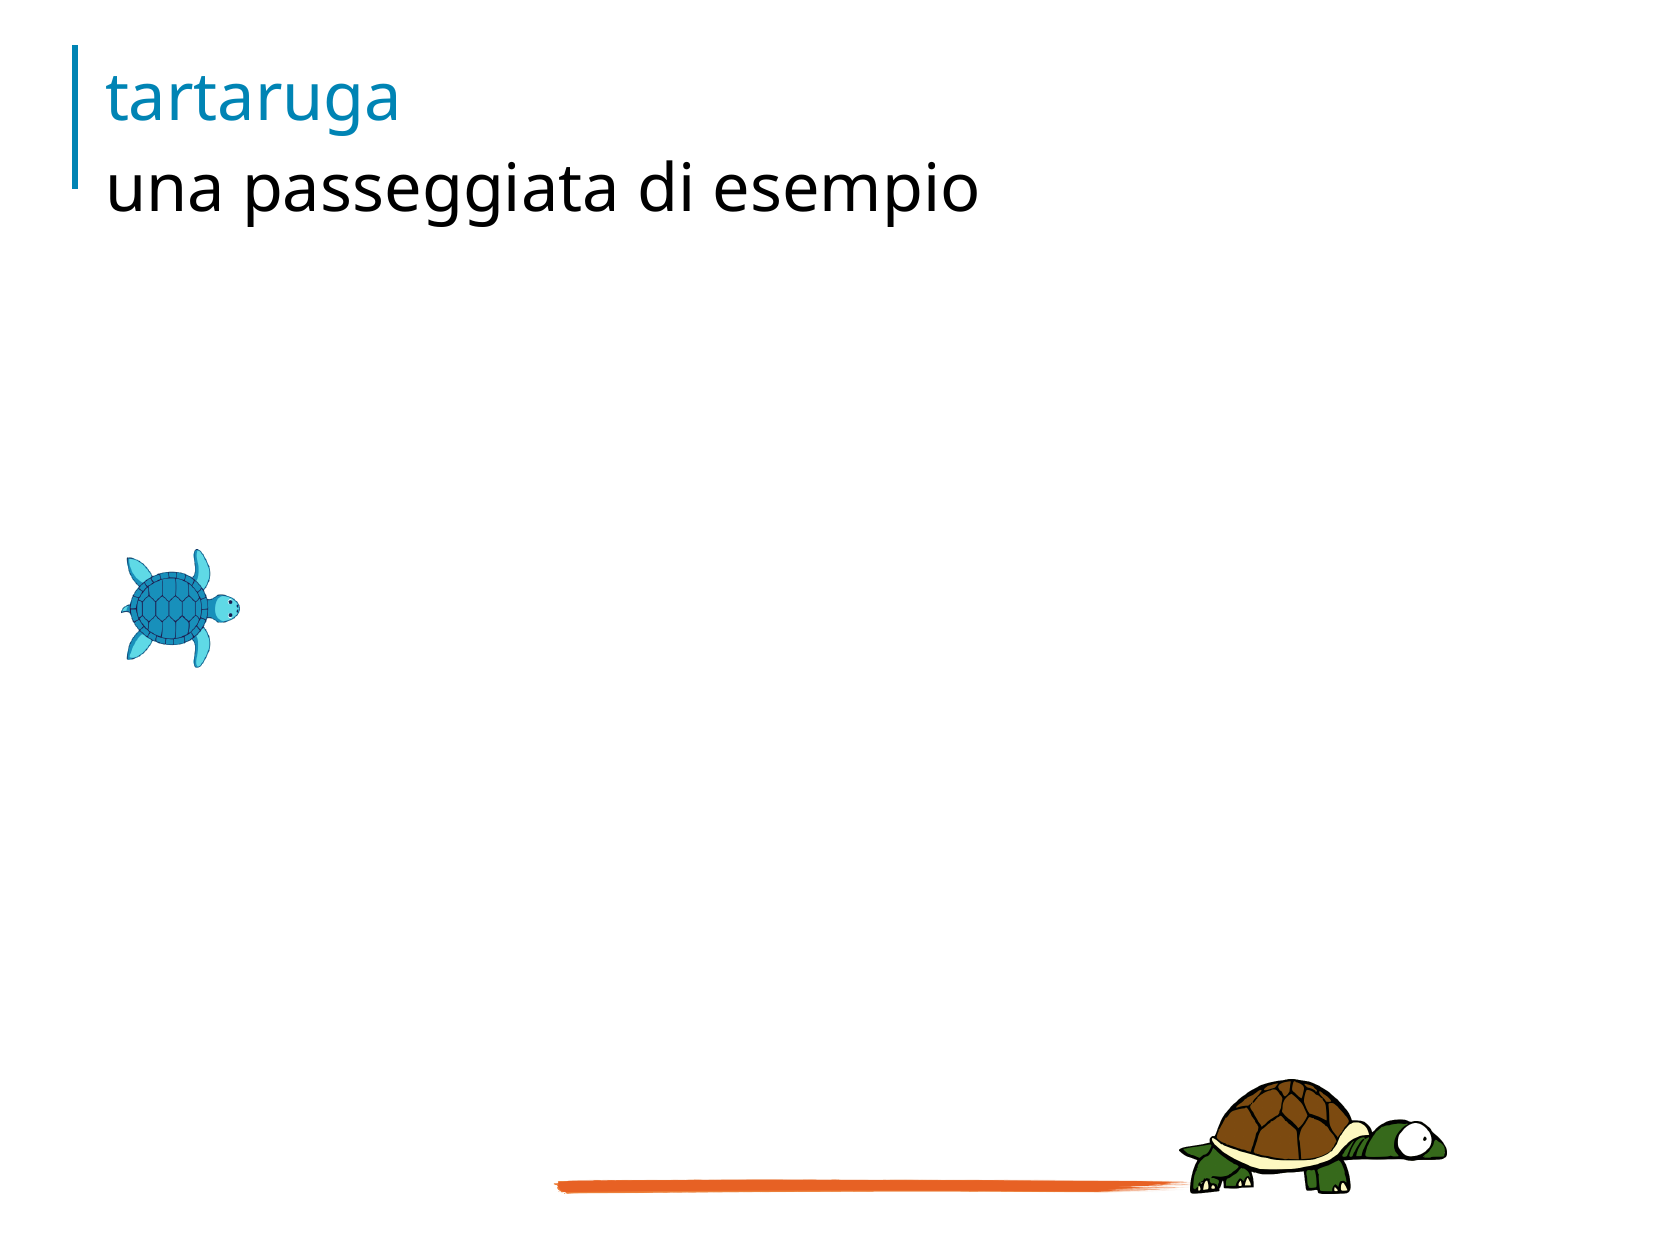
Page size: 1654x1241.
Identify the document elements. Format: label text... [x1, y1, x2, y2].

picture [553, 1079, 1447, 1194]
picture [121, 549, 240, 668]
title tartaruga una passeggiata di esempio [105, 49, 1571, 200]
